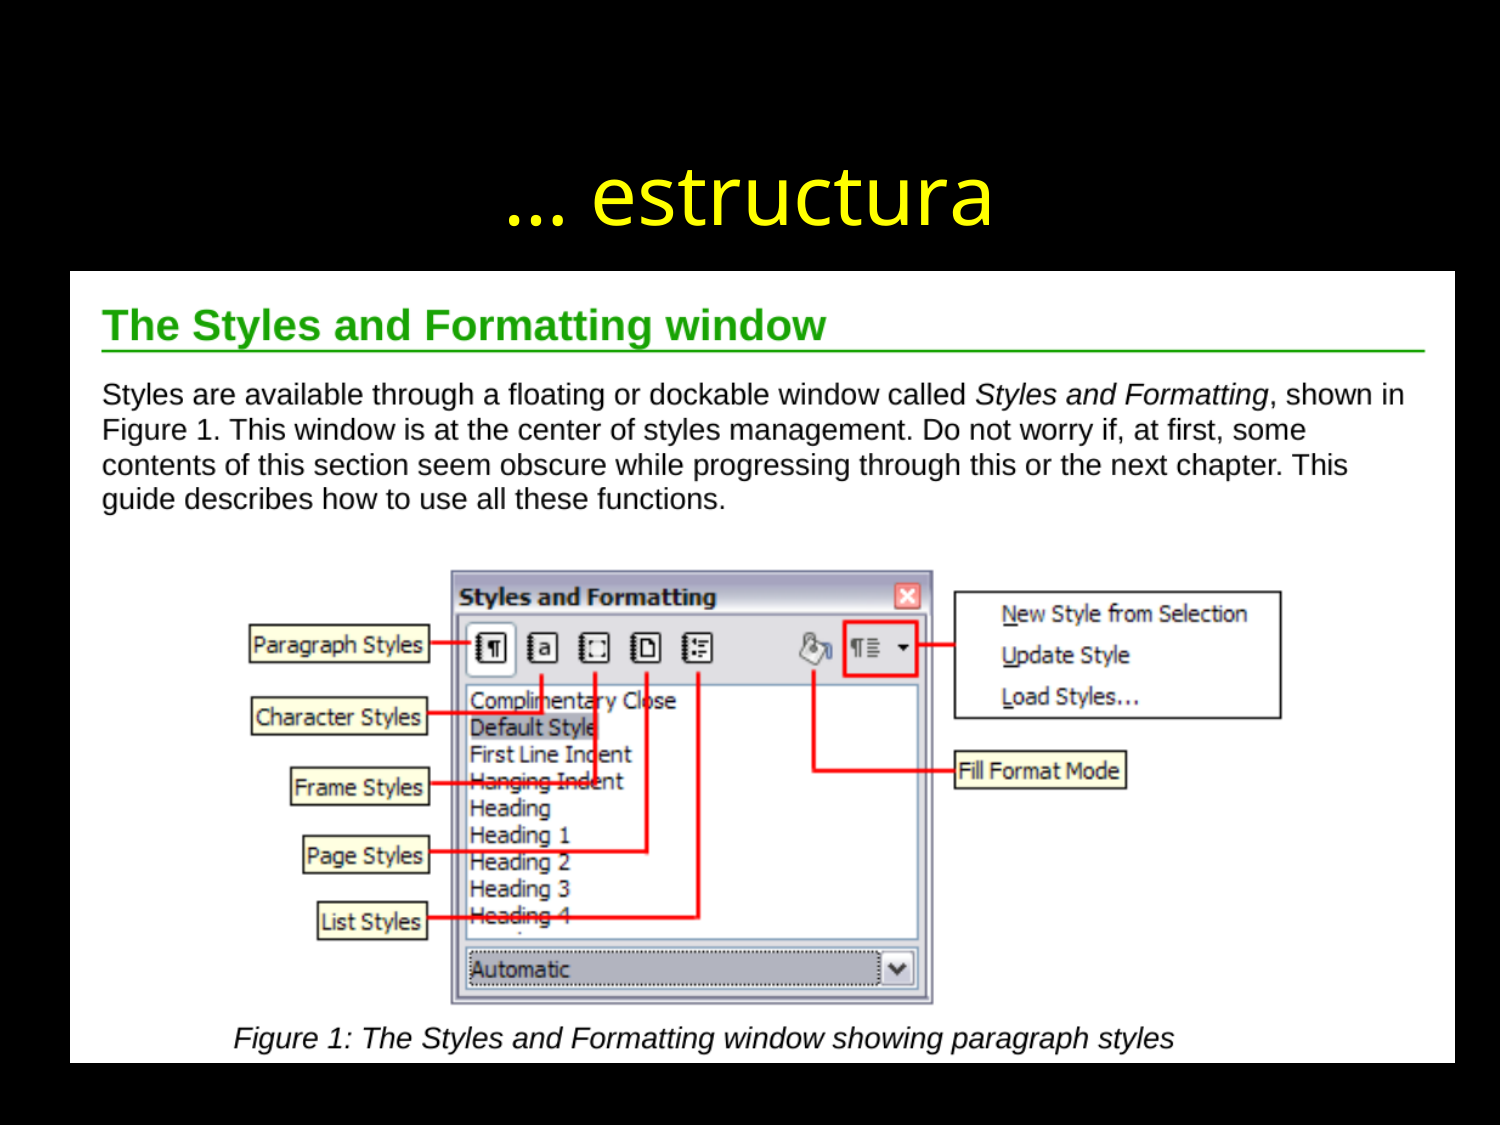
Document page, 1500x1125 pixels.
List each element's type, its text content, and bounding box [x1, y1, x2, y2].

title … estructura [112, 62, 1388, 250]
picture [70, 271, 1455, 1063]
